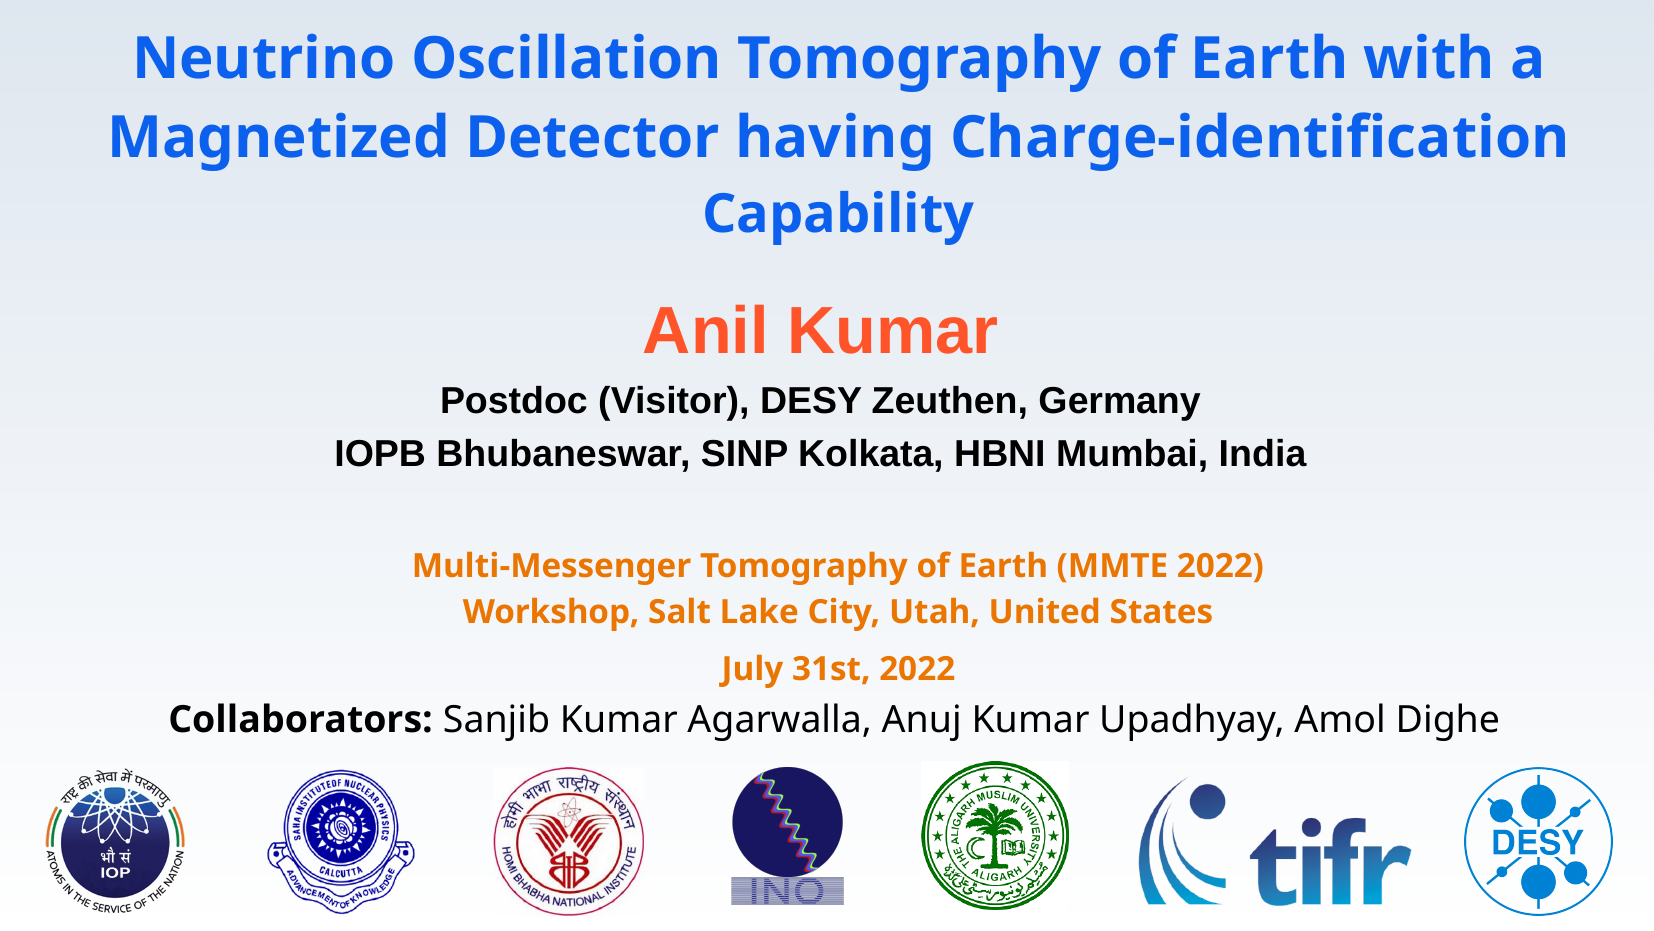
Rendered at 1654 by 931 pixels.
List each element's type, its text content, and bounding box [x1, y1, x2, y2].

picture [41, 767, 189, 916]
picture [921, 761, 1069, 910]
picture [714, 767, 863, 916]
picture [493, 767, 644, 916]
picture [265, 767, 417, 916]
subtitle Anil Kumar Postdoc (Visitor), DESY Zeuthen, Germany IOPB Bhubaneswar, SINP Kolkata, HBNI Mumbai, India [59, 292, 1583, 475]
title Neutrino Oscillation Tomography of Earth with a Magnetized Detector having Charge-identification Capability [35, 40, 1642, 225]
picture [1127, 767, 1424, 916]
text_box Multi-Messenger Tomography of Earth (MMTE 2022) Workshop, Salt Lake City, Utah, United States July 31st, 2022 [324, 535, 1353, 694]
picture [1464, 767, 1613, 916]
text_box Collaborators: Sanjib Kumar Agarwalla, Anuj Kumar Upadhyay, Amol Dighe [153, 685, 1505, 750]
